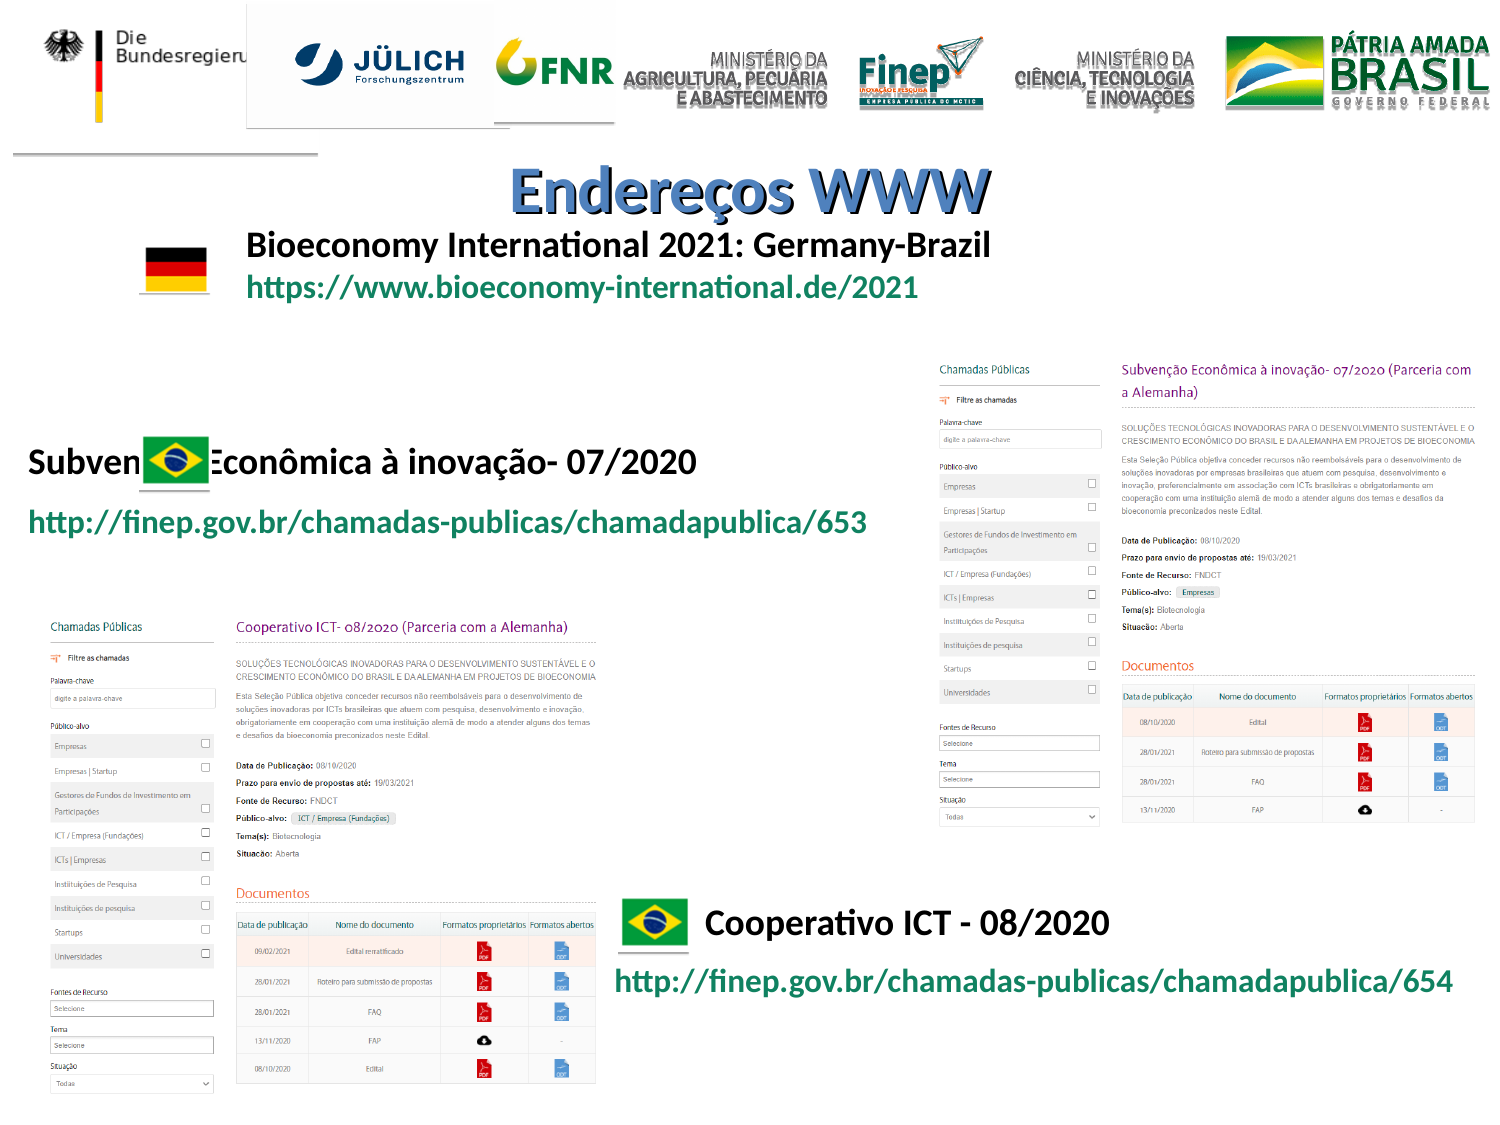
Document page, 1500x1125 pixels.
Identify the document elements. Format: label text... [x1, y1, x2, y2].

picture [139, 430, 212, 490]
picture [13, 0, 1500, 138]
text_box Subvenção Econômica à inovação- 07/2020 [212, 430, 921, 490]
picture [42, 606, 600, 1094]
picture [618, 891, 691, 952]
text_box Bioeconomy International 2021: Germany-Brazil https://www.bioeconomy-international.de/2021 [231, 213, 1414, 313]
picture [139, 242, 212, 293]
text_box http://finep.gov.br/chamadas-publicas/chamadapublica/654 [599, 951, 1500, 1006]
picture [927, 353, 1485, 833]
text_box http://finep.gov.br/chamadas-publicas/chamadapublica/653 [13, 493, 927, 548]
text_box Subvenção Econômica à inovação- 07/2020 [13, 430, 139, 490]
text_box Cooperativo ICT - 08/2020 [691, 891, 1254, 951]
text_box Endereços WWW [0, 138, 1500, 229]
